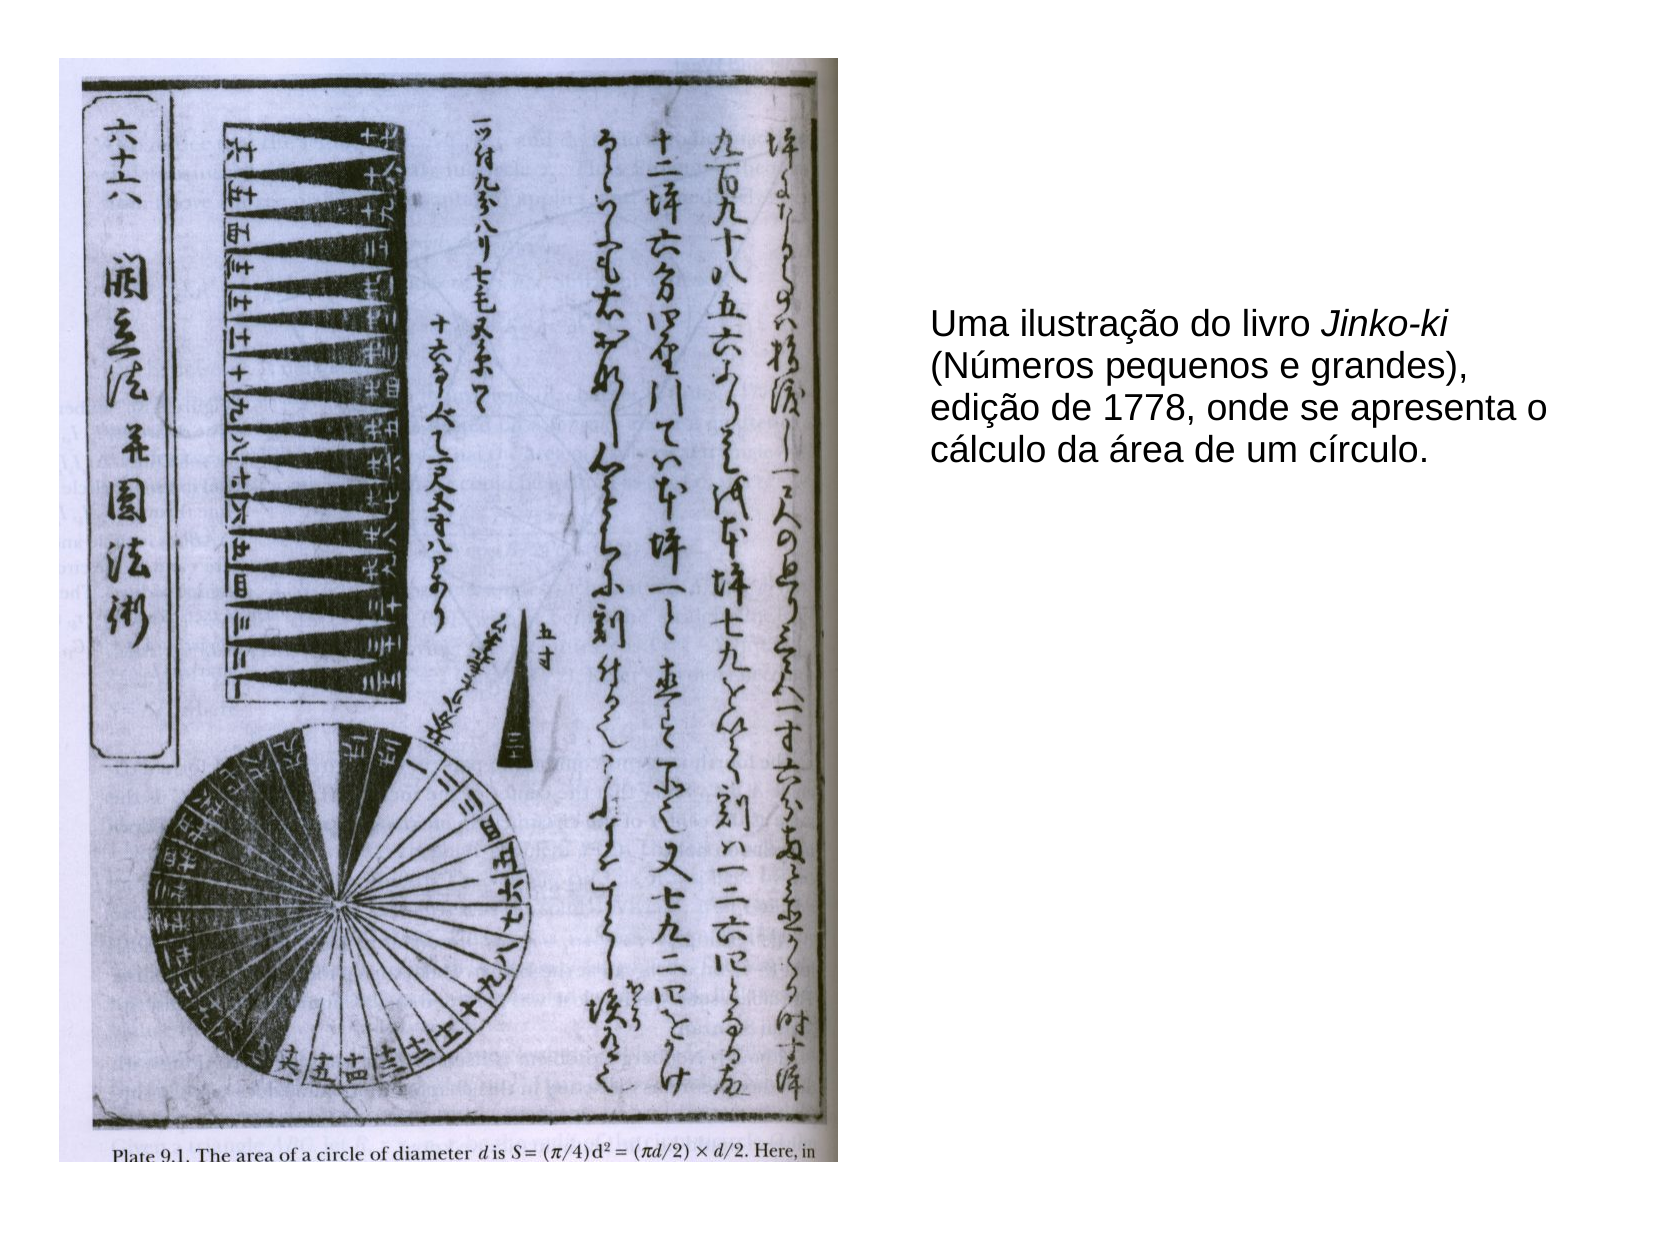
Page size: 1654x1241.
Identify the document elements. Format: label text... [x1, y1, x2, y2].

text_box Uma ilustração do livro Jinko-ki (Números pequenos e grandes), edição de 1778, onde se apresenta o cálculo da área de um círculo. [915, 295, 1563, 479]
picture [59, 58, 838, 1162]
